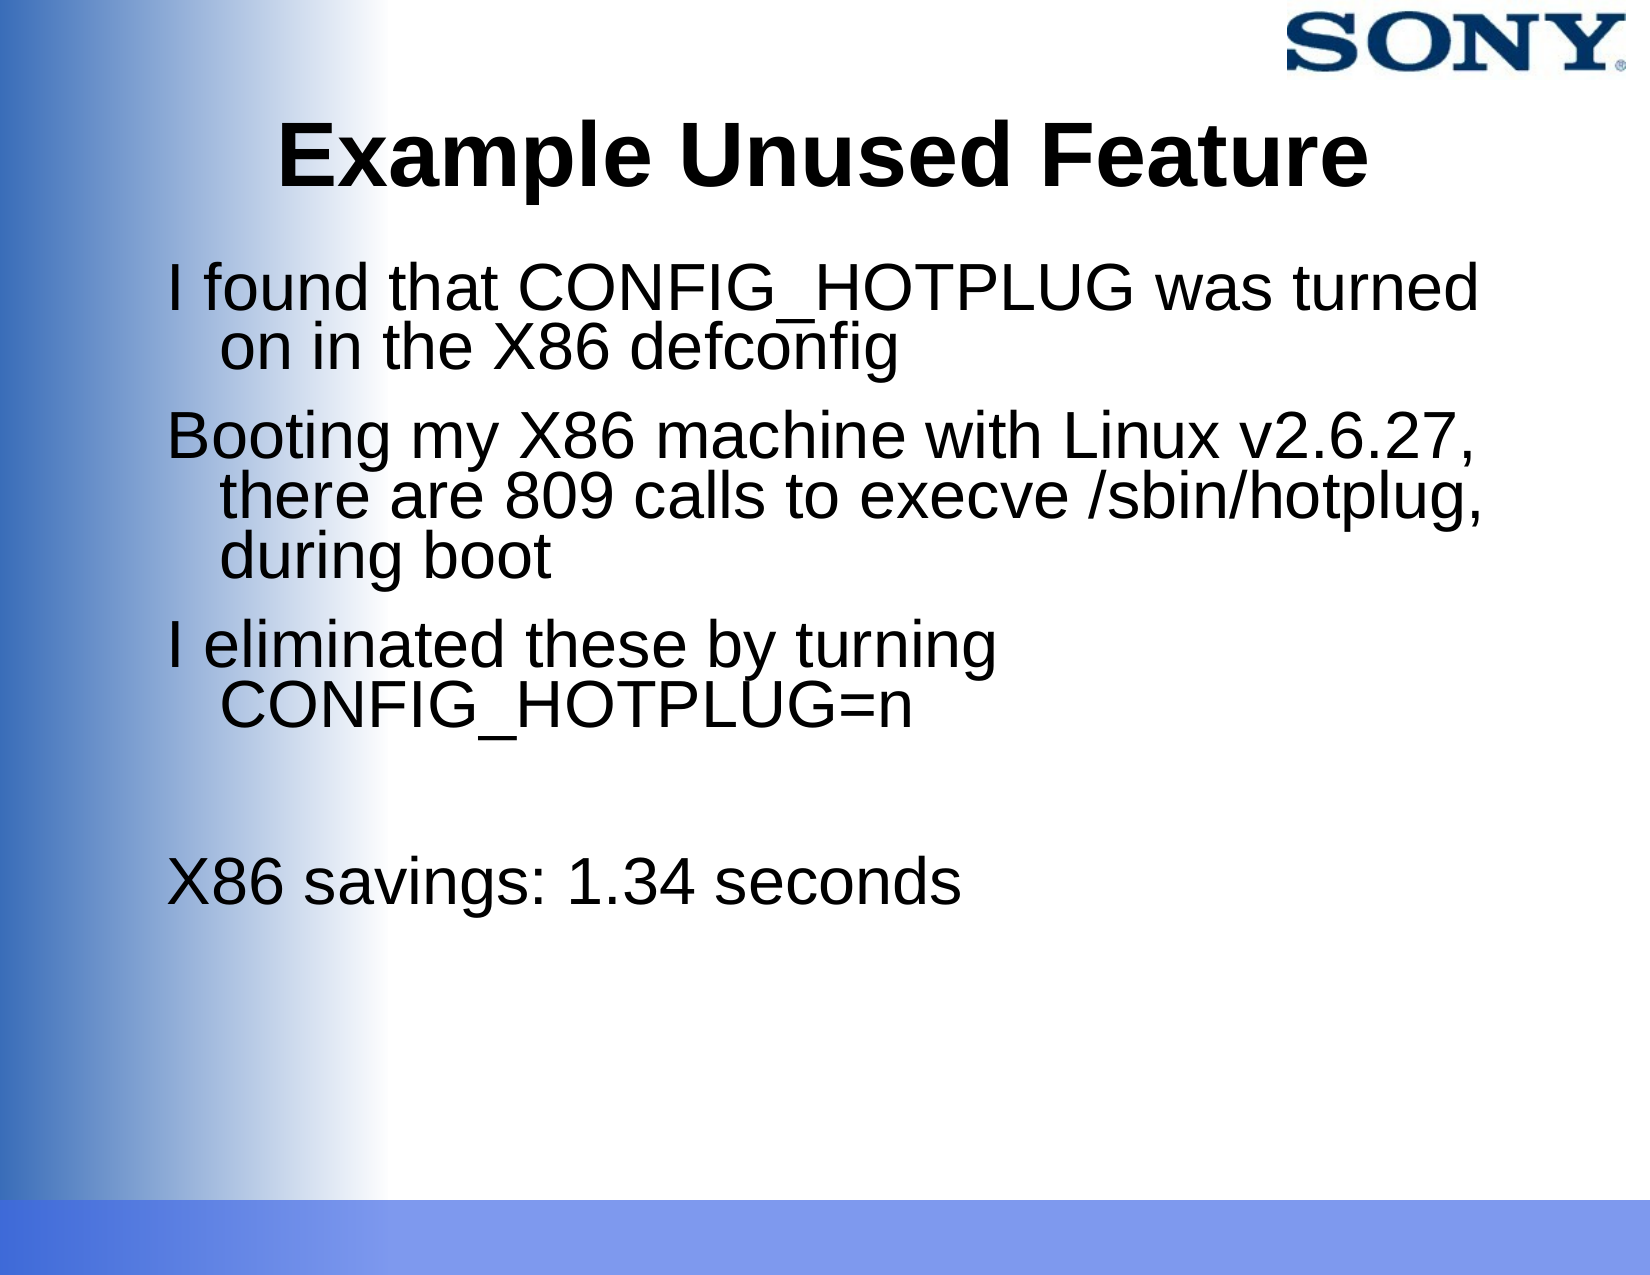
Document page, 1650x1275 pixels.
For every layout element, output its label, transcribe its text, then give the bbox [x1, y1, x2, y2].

list I found that CONFIG_HOTPLUG was turned on in the X86 defconfig Booting my X86 machine with Linux v2.6.27, there are 809 calls to execve /sbin/hotplug, during boot I eliminated these by turning CONFIG_HOTPLUG=n X86 savings: 1.34 seconds [149, 262, 1499, 1188]
picture [1287, 0, 1626, 80]
title Example Unused Feature [149, 74, 1499, 250]
